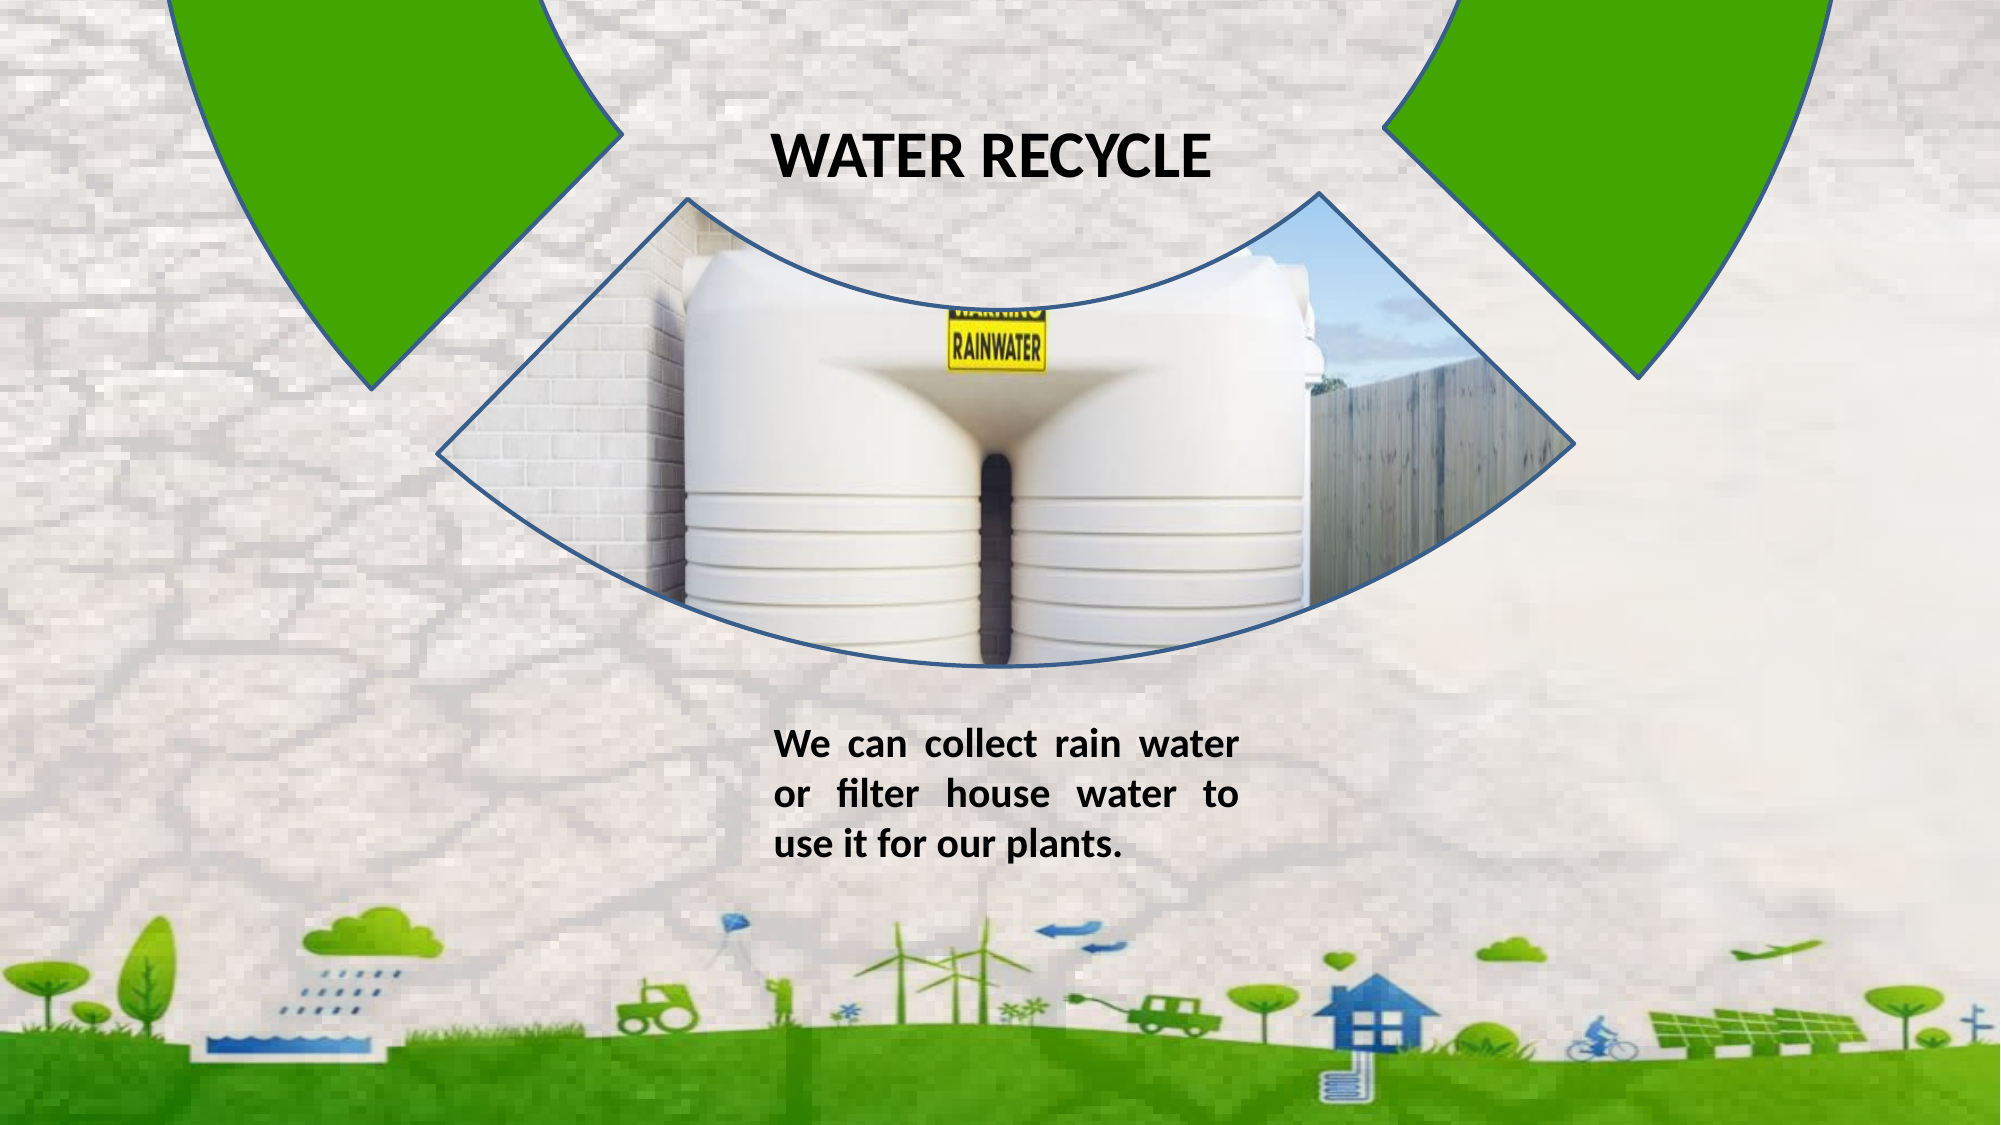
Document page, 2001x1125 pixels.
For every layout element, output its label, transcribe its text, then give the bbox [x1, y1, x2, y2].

text_box [0, 0, 2000, 1125]
text_box We can collect rain water or filter house water to use it for our plants. [758, 708, 1255, 874]
text_box WATER RECYCLE [755, 102, 1234, 198]
